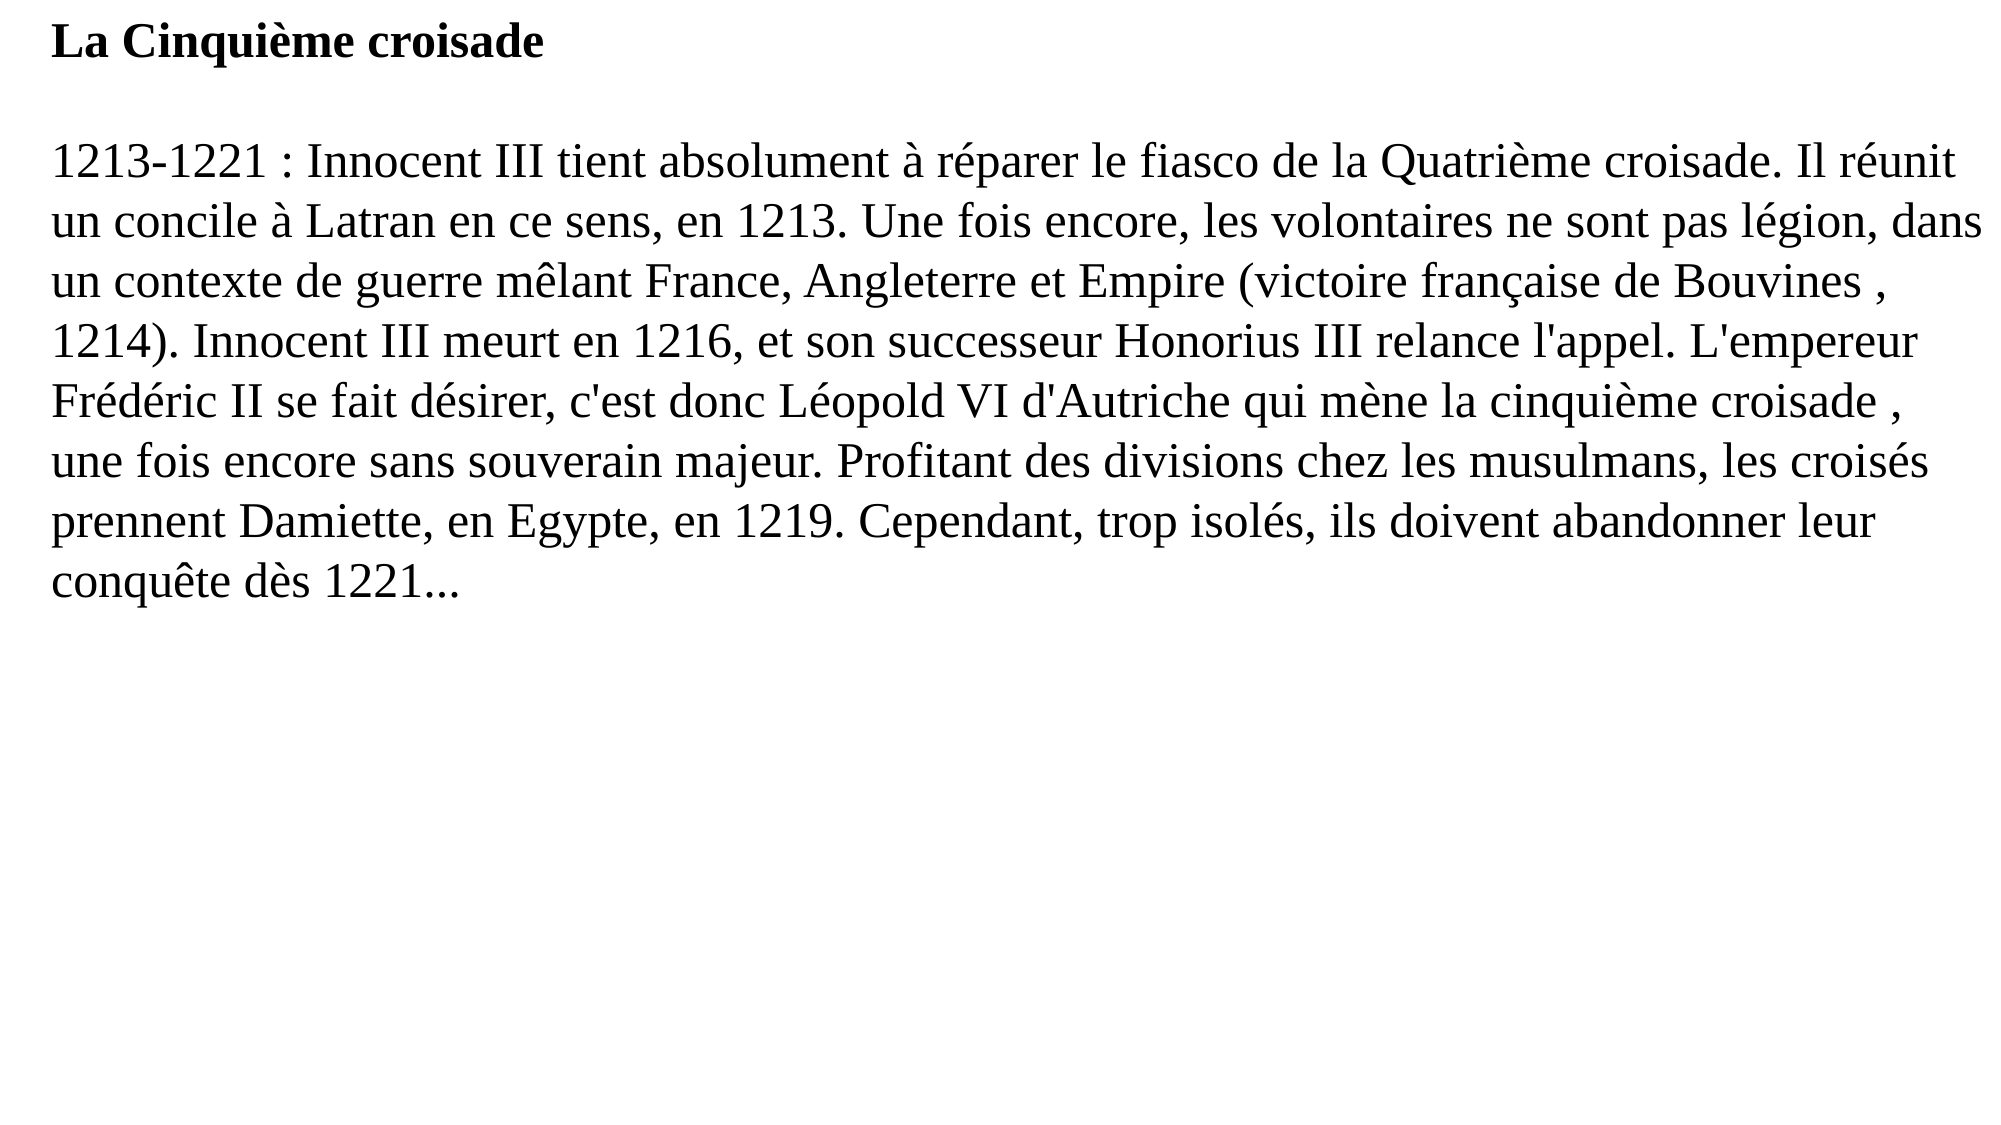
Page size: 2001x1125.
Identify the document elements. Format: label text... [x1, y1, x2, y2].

text_box La Cinquième croisade 1213-1221 : Innocent III tient absolument à réparer le fiasco de la Quatrième croisade. Il réunit un concile à Latran en ce sens, en 1213. Une fois encore, les volontaires ne sont pas légion, dans un contexte de guerre mêlant France, Angleterre et Empire (victoire française de Bouvines , 1214). Innocent III meurt en 1216, et son successeur Honorius III relance l'appel. L'empereur Frédéric II se fait désirer, c'est donc Léopold VI d'Autriche qui mène la cinquième croisade , une fois encore sans souverain majeur. Profitant des divisions chez les musulmans, les croisés prennent Damiette, en Egypte, en 1219. Cependant, trop isolés, ils doivent abandonner leur conquête dès 1221... [36, 0, 2000, 622]
